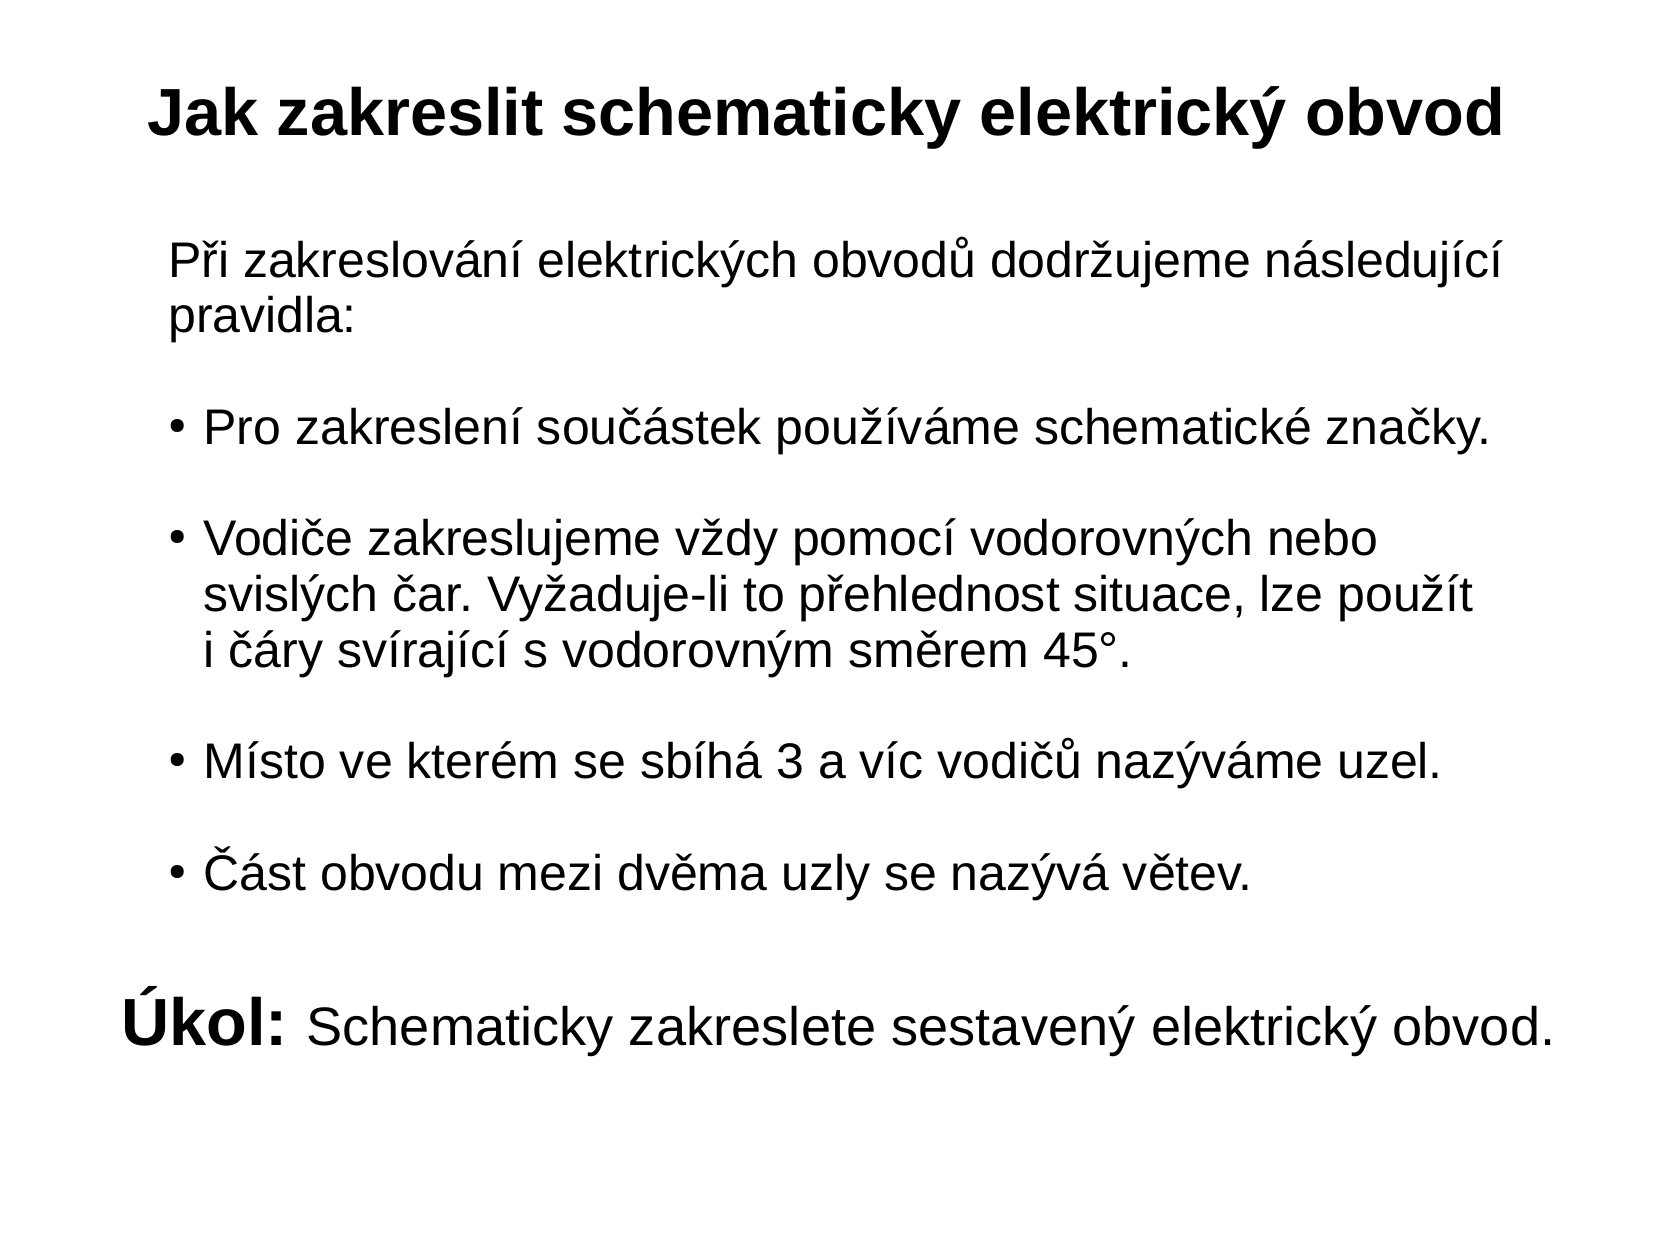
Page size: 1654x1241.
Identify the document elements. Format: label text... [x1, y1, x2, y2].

subtitle [82, 335, 1607, 1055]
title Jak zakreslit schematicky elektrický obvod [82, 46, 1571, 178]
text_box Při zakreslování elektrických obvodů dodržujeme následující pravidla: Pro zakreslení součástek používáme schematické značky. Vodiče zakreslujeme vždy pomocí vodorovných nebo svislých čar. Vyžaduje-li to přehlednost situace, lze použít i čáry svírající s vodorovným směrem 45°. Místo ve kterém se sbíhá 3 a víc vodičů nazýváme uzel. Část obvodu mezi dvěma uzly se nazývá větev. [153, 224, 1524, 909]
text_box Úkol: Schematicky zakreslete sestavený elektrický obvod. [106, 977, 1607, 1068]
